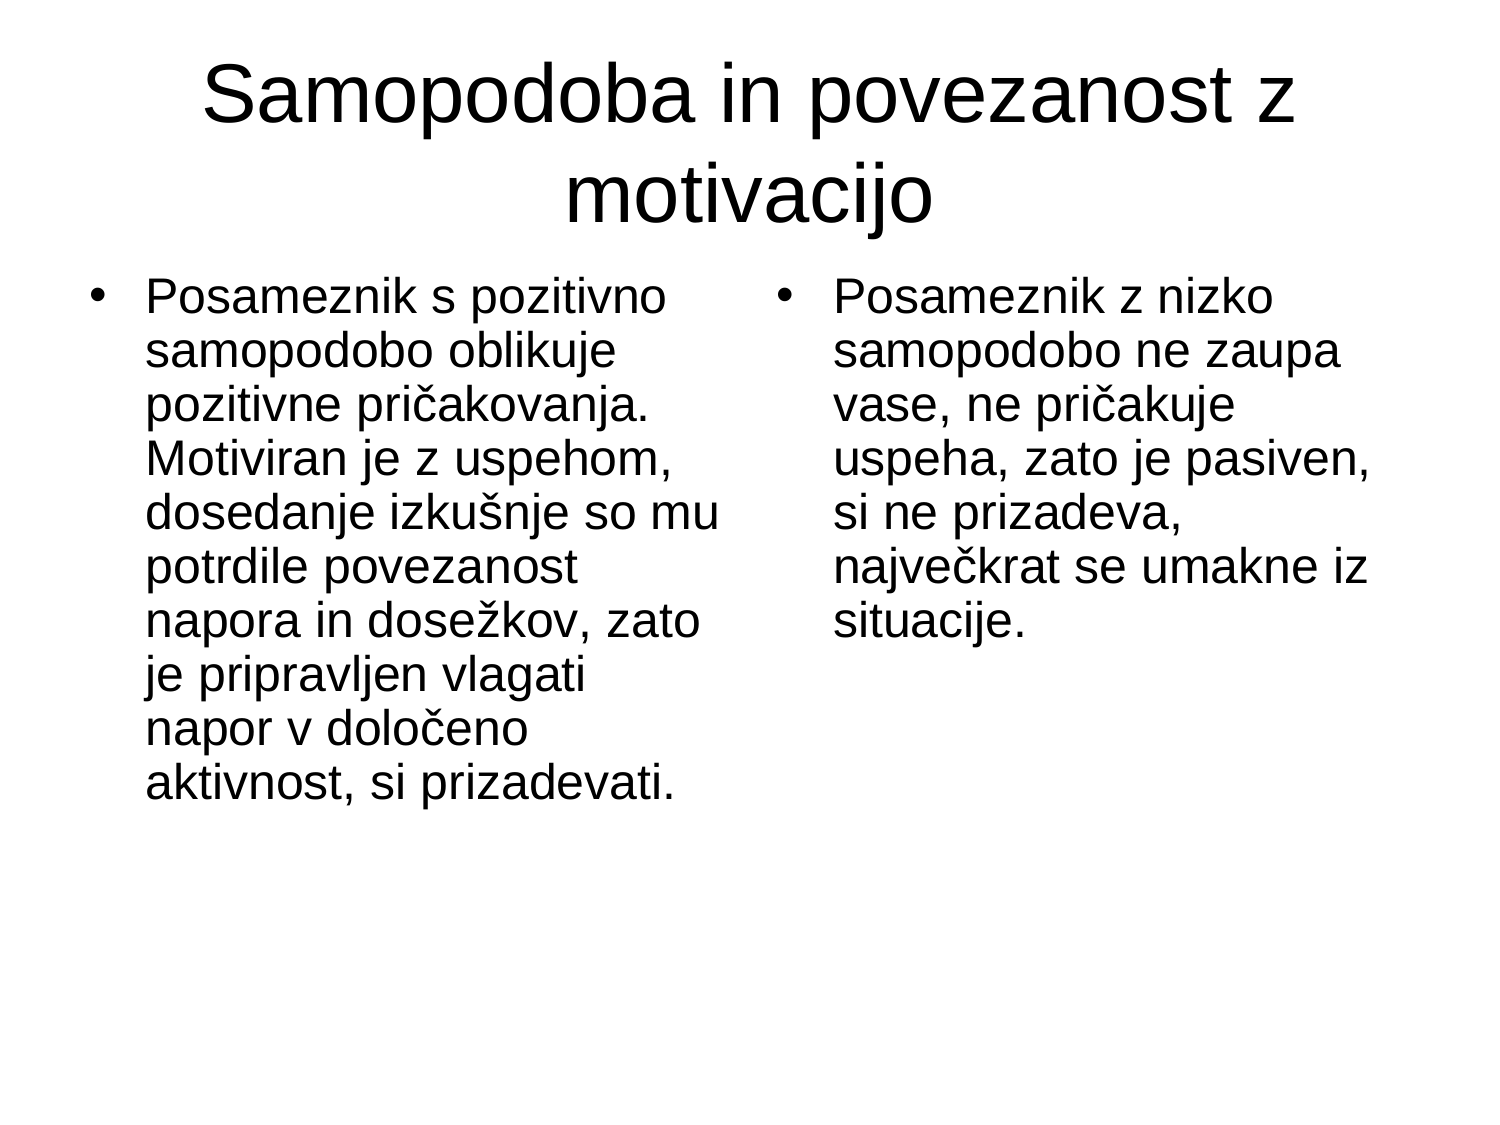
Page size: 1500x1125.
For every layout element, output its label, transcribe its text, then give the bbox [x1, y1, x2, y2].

title Samopodoba in povezanost z motivacijo [75, 31, 1426, 247]
list Posameznik z nizko samopodobo ne zaupa vase, ne pričakuje uspeha, zato je pasiven, si ne prizadeva, največkrat se umakne iz situacije. [762, 262, 1425, 1006]
list Posameznik s pozitivno samopodobo oblikuje pozitivne pričakovanja. Motiviran je z uspehom, dosedanje izkušnje so mu potrdile povezanost napora in dosežkov, zato je pripravljen vlagati napor v določeno aktivnost, si prizadevati. [74, 262, 738, 1006]
